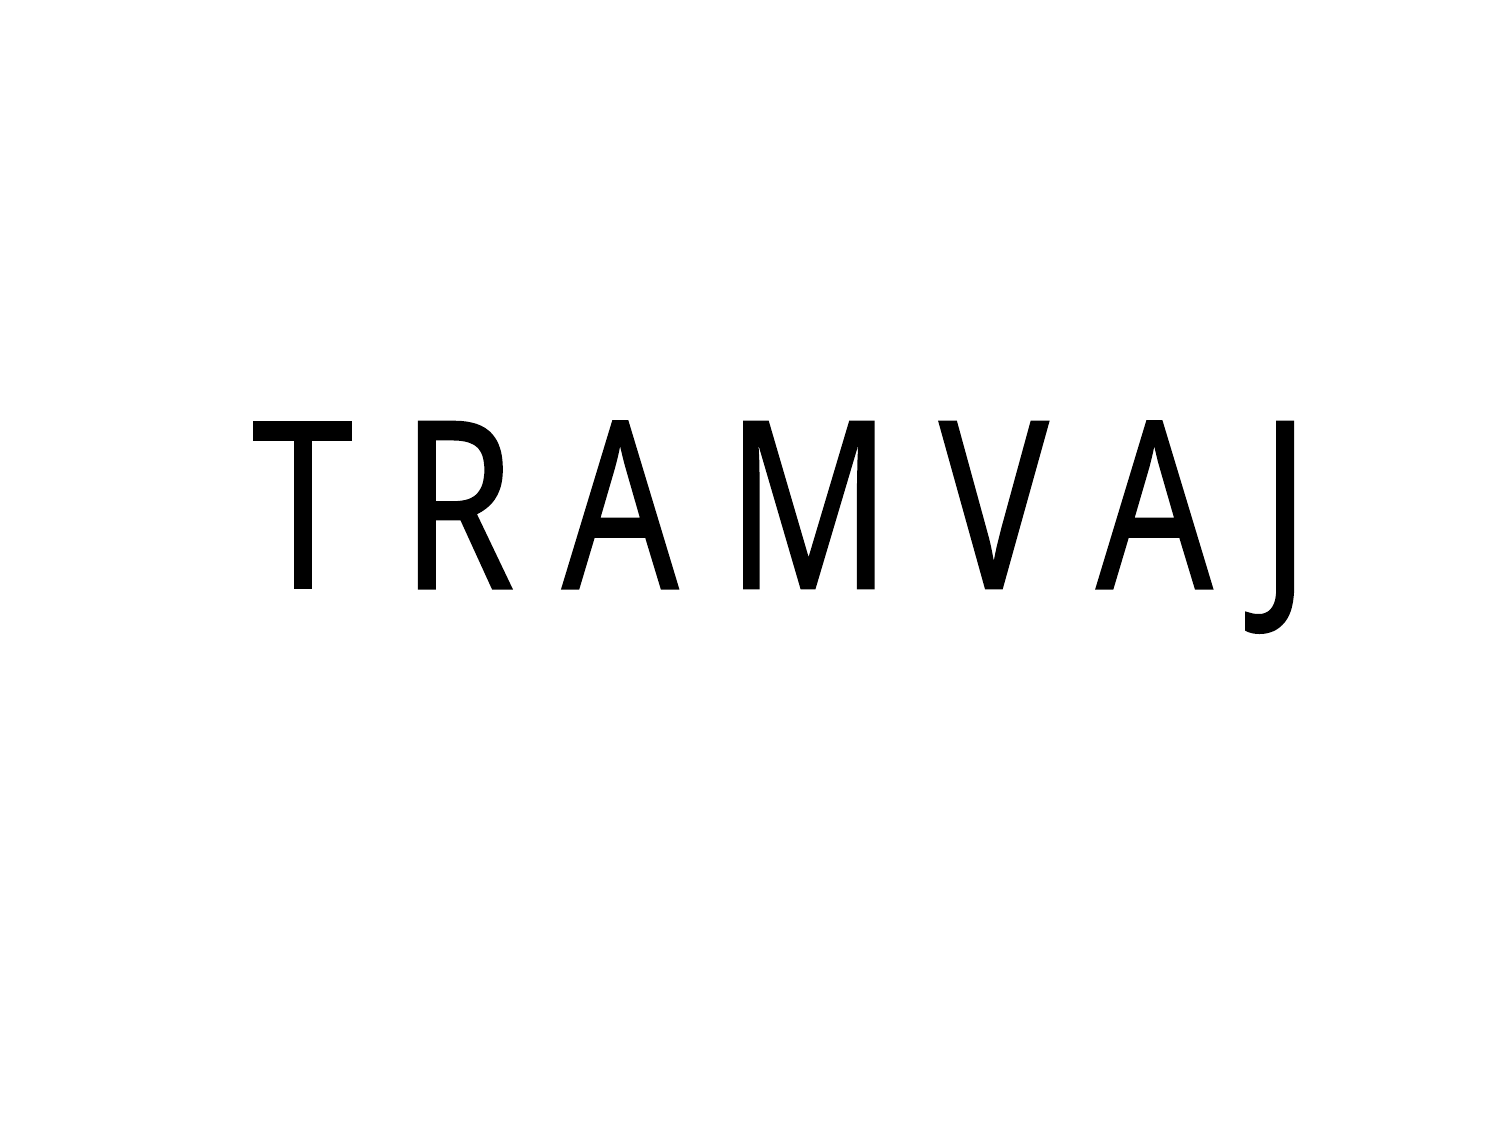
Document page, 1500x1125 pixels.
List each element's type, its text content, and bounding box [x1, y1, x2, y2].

text_box T R A M V A J [1246, 421, 1294, 634]
text_box T R A M V A J [743, 421, 874, 589]
text_box T R A M V A J [418, 421, 512, 589]
text_box T R A M V A J [561, 420, 679, 589]
text_box T R A M V A J [253, 421, 352, 589]
text_box T R A M V A J [1096, 420, 1213, 589]
text_box T R A M V A J [939, 421, 1049, 589]
